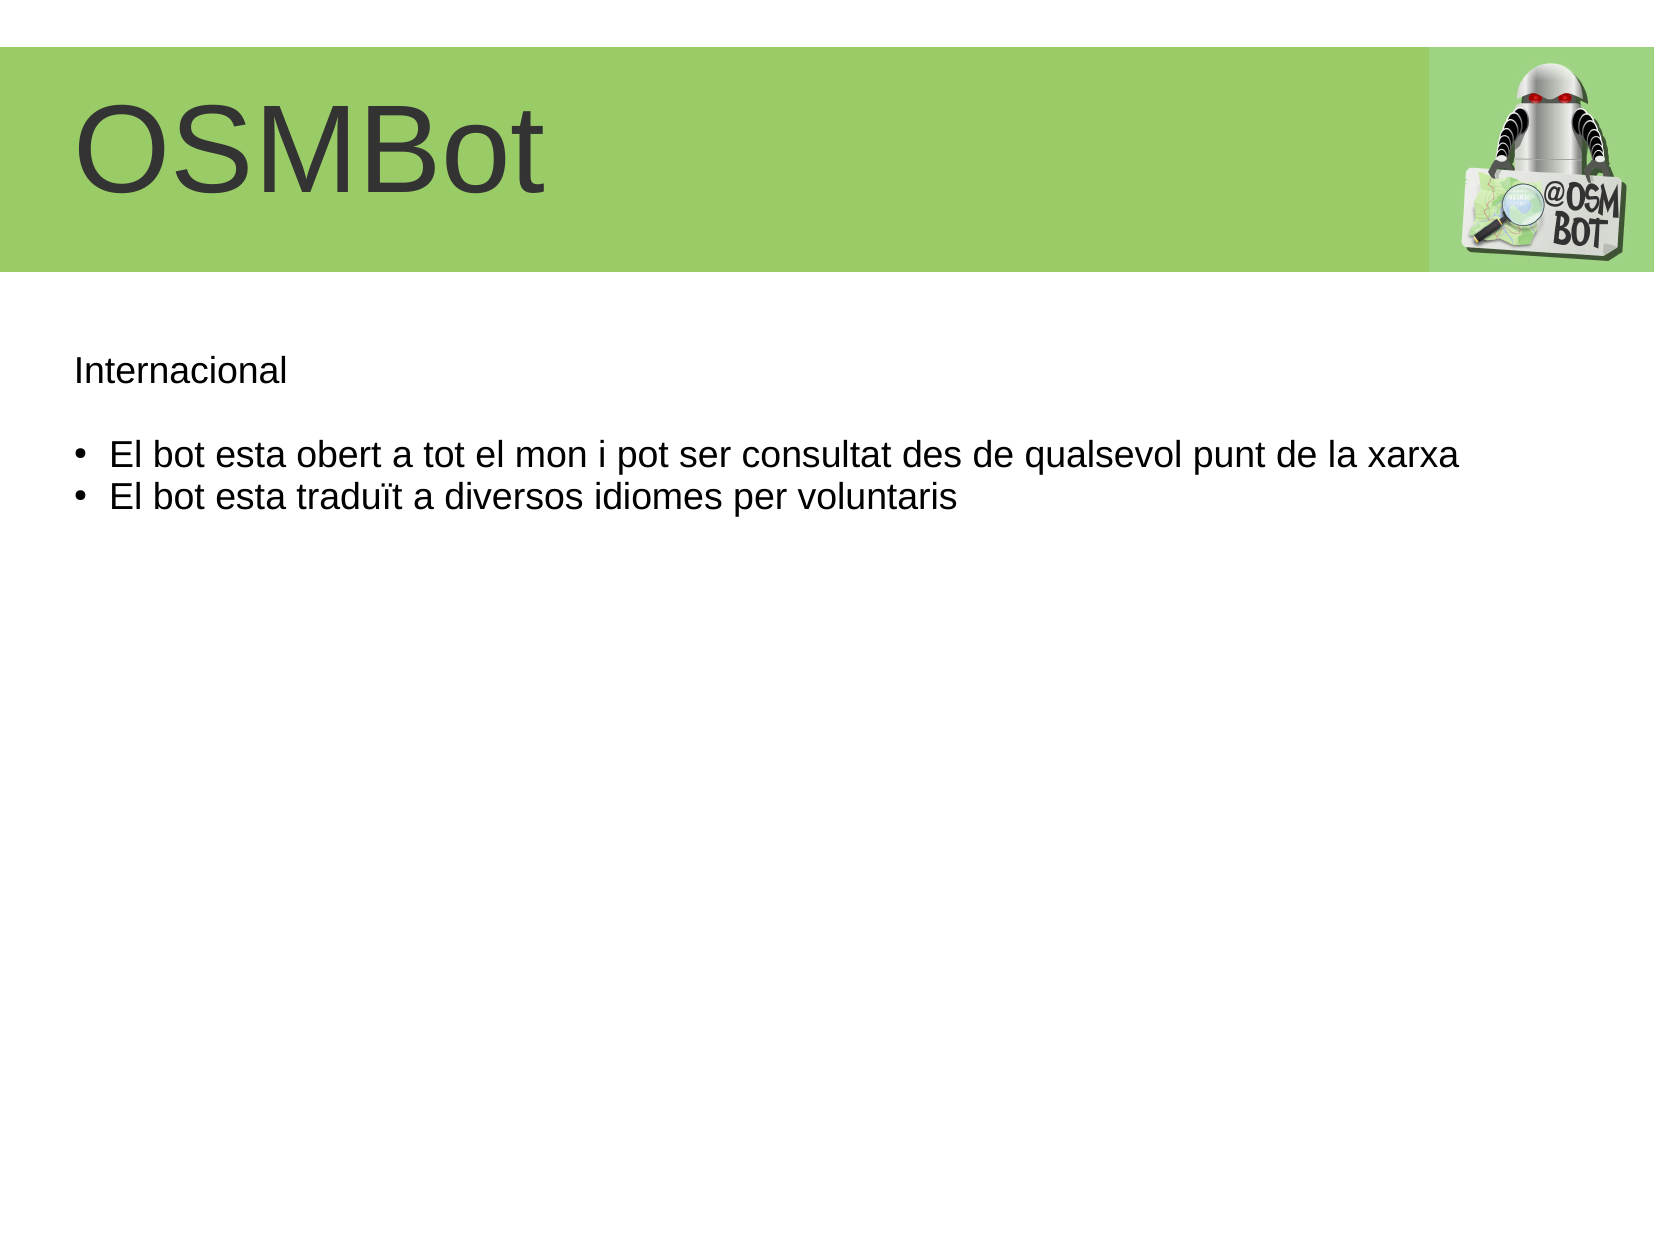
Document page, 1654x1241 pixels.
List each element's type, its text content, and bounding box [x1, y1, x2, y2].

text_box OSMBot [59, 71, 1429, 227]
text_box [0, 47, 1429, 272]
picture [1429, 47, 1654, 272]
text_box Internacional El bot esta obert a tot el mon i pot ser consultat des de qualsevol punt de la xarxa El bot esta traduït a diversos idiomes per voluntaris [59, 342, 1583, 526]
